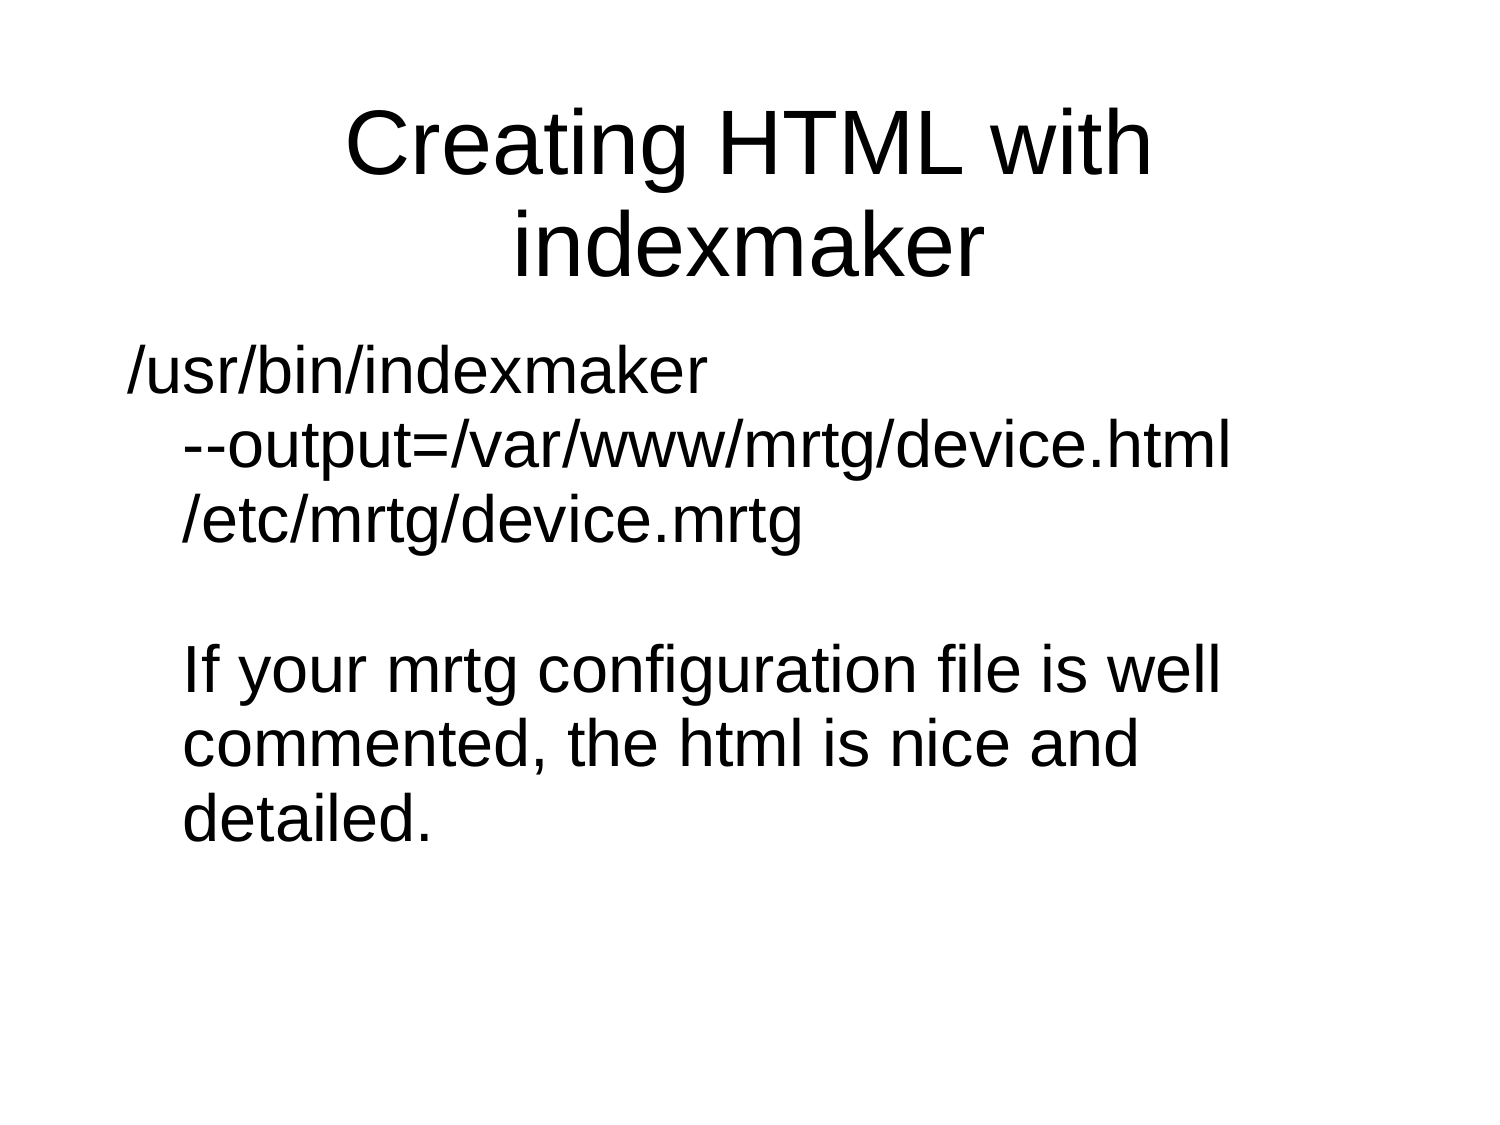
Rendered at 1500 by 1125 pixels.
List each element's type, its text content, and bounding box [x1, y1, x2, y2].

list /usr/bin/indexmaker --output=/var/www/mrtg/device.html /etc/mrtg/device.mrtg If your mrtg configuration file is well commented, the html is nice and detailed. [112, 324, 1388, 1001]
title Creating HTML with indexmaker [112, 76, 1388, 312]
